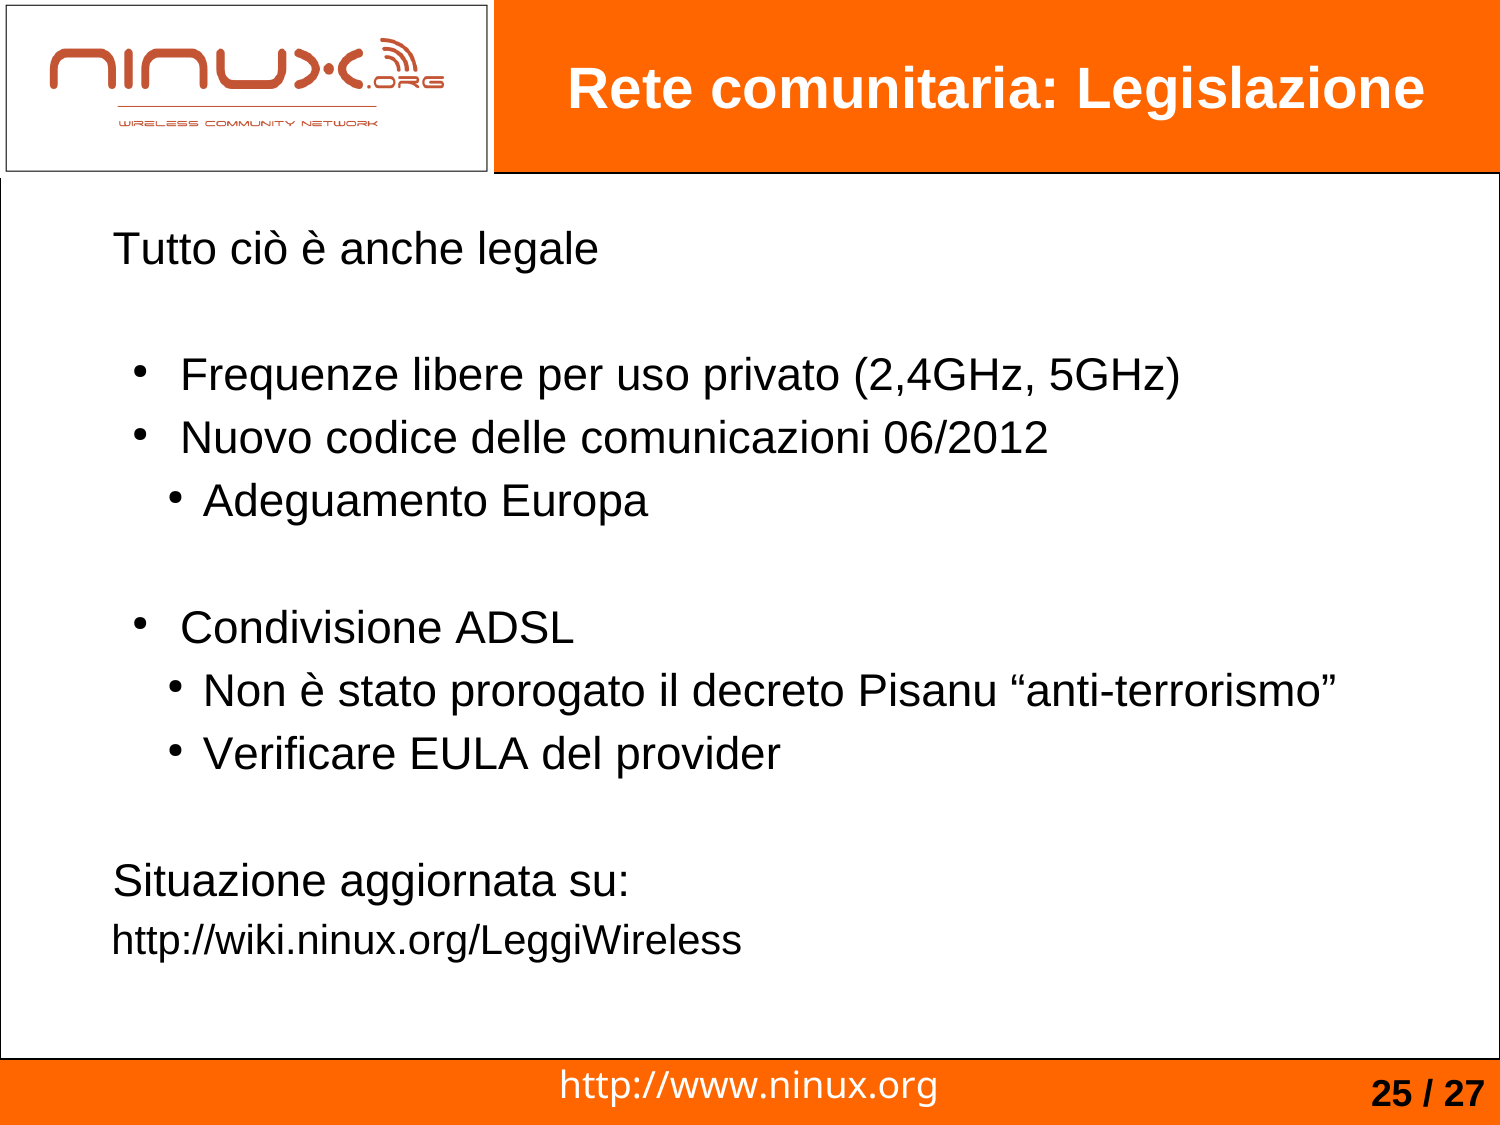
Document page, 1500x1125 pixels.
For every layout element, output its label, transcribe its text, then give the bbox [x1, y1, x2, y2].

text_box http://www.ninux.org [0, 1053, 1500, 1125]
title Rete comunitaria: Legislazione [495, 17, 1500, 160]
picture [0, 0, 494, 178]
text_box <numero> / 27 [1257, 1061, 1500, 1125]
text_box Tutto ciò è anche legale Frequenze libere per uso privato (2,4GHz, 5GHz) Nuovo codice delle comunicazioni 06/2012 Adeguamento Europa Condivisione ADSL Non è stato prorogato il decreto Pisanu “anti-terrorismo” Verificare EULA del provider Situazione aggiornata su: http://wiki.ninux.org/LeggiWireless [59, 210, 1416, 982]
